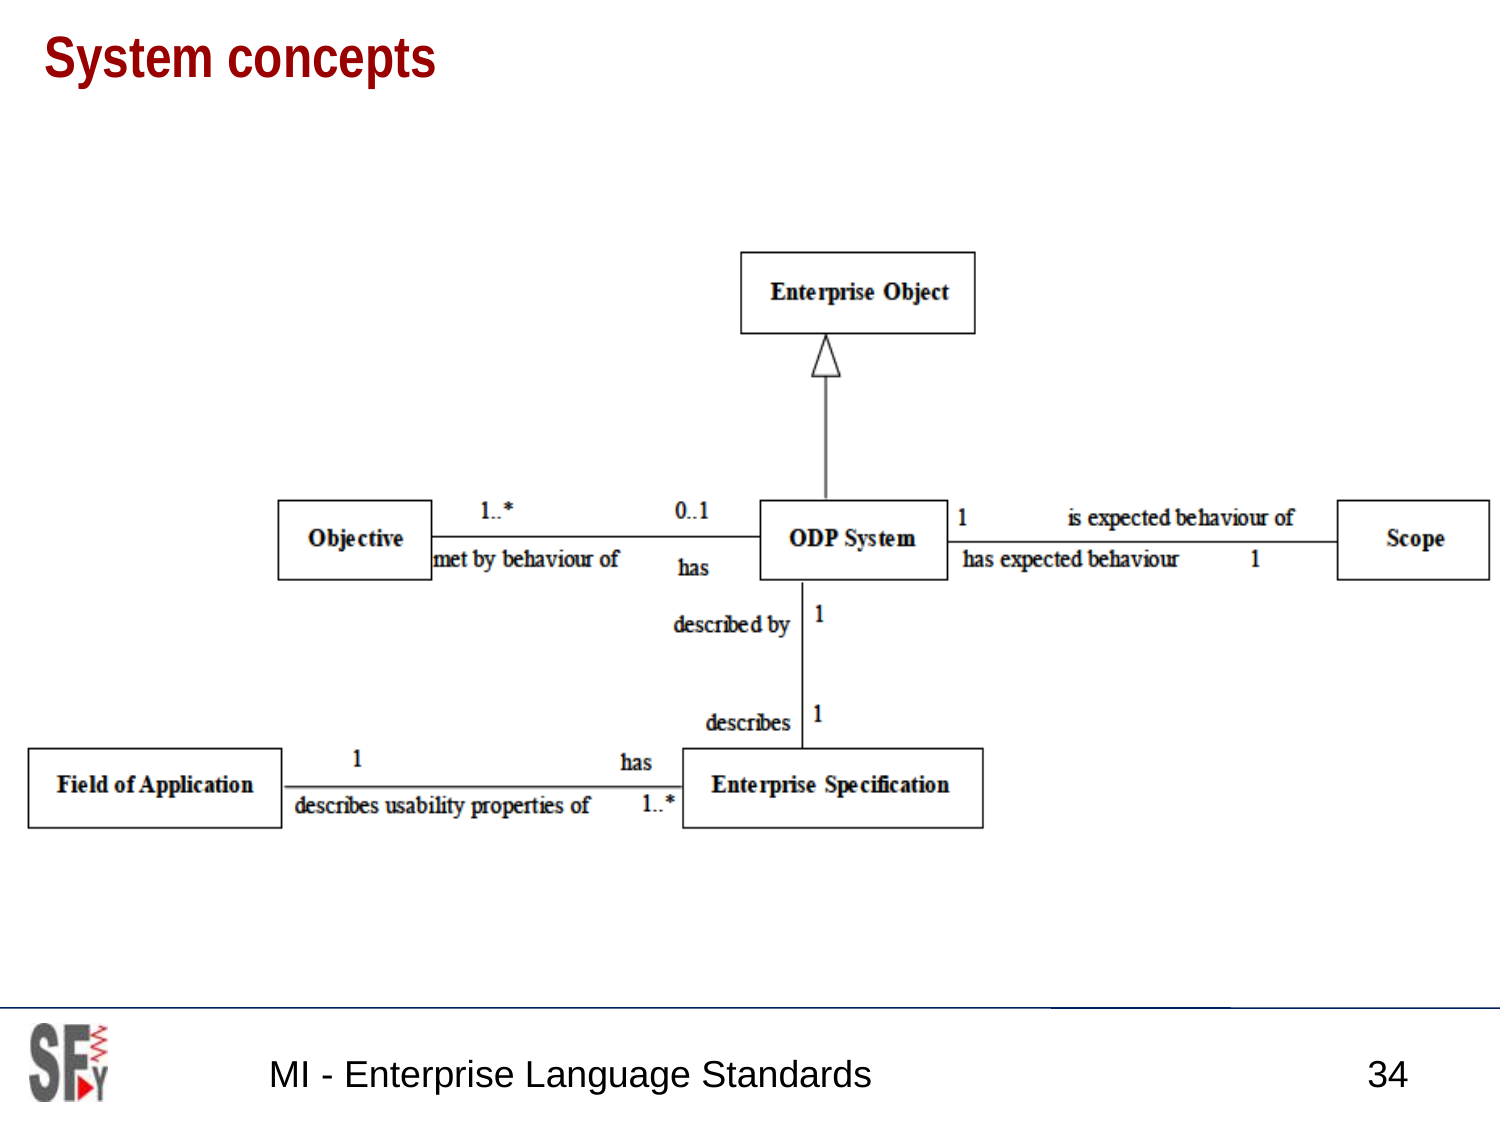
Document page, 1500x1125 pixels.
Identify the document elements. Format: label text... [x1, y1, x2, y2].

picture [29, 1023, 108, 1102]
slide_number <numéro> [1352, 1034, 1490, 1103]
picture [7, 233, 1500, 836]
title System concepts [29, 12, 1471, 138]
footer MI - Enterprise Language Standards [253, 1034, 1336, 1103]
